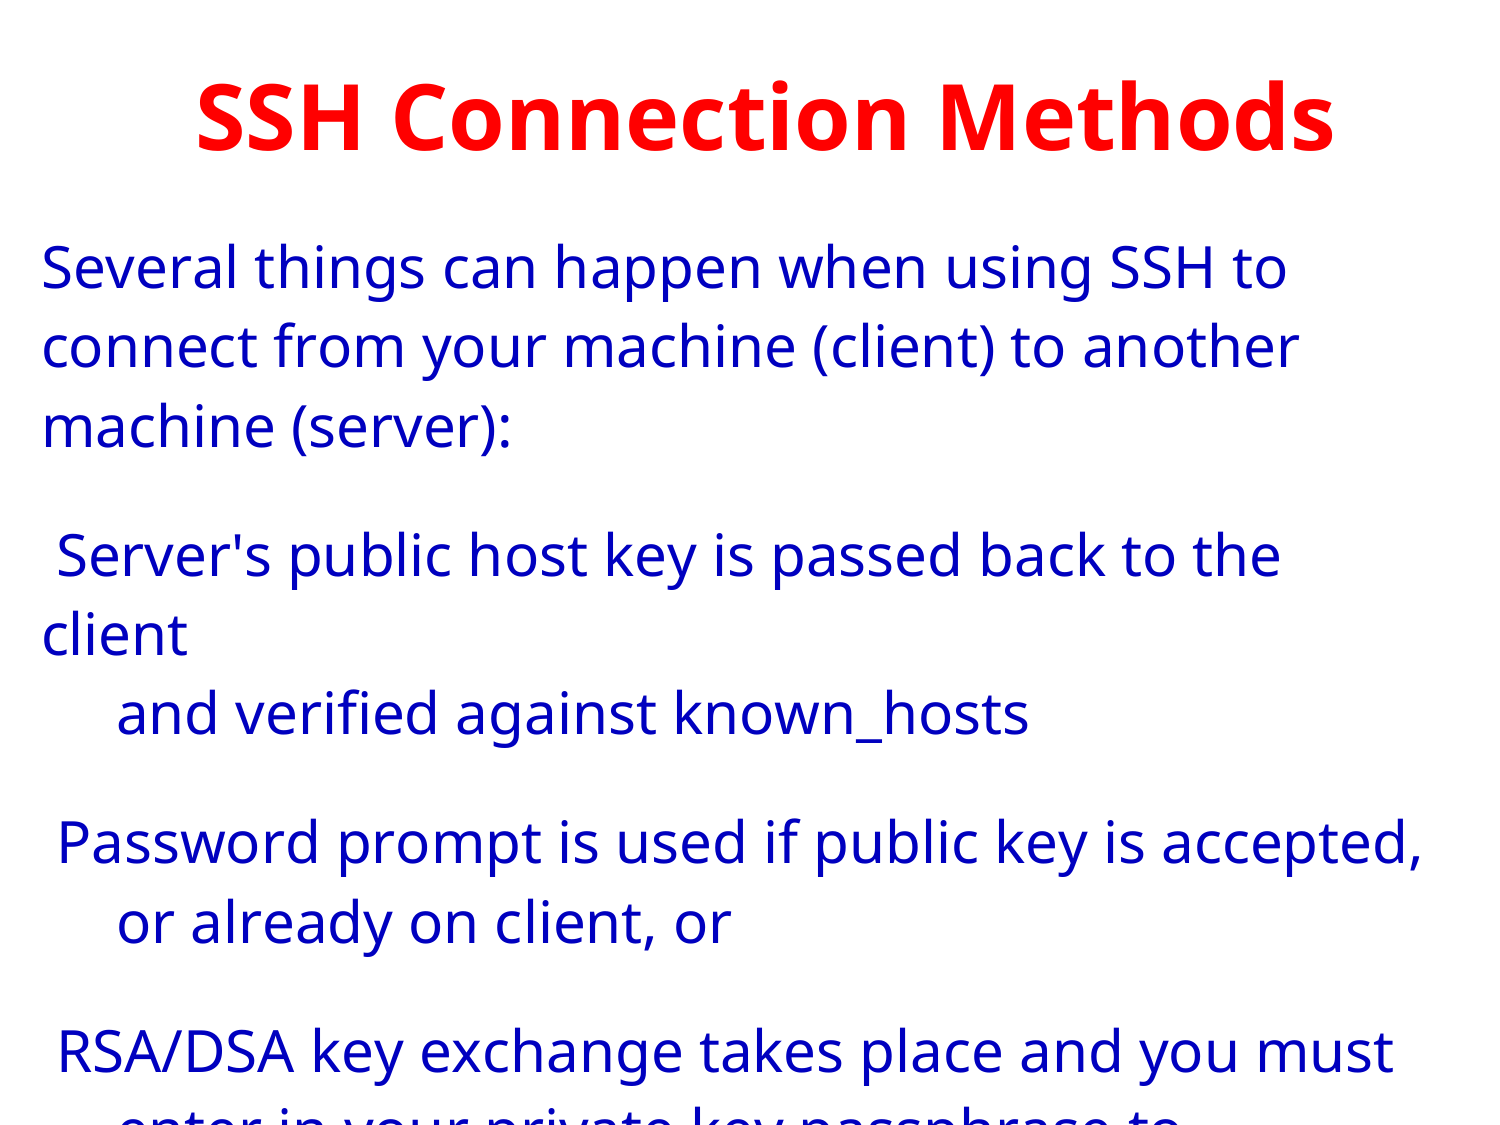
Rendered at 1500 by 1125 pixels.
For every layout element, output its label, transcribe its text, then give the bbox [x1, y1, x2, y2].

title SSH Connection Methods [160, 52, 1372, 199]
list Several things can happen when using SSH to connect from your machine (client) to another machine (server): Server's public host key is passed back to the client and verified against known_hosts Password prompt is used if public key is accepted, or already on client, or RSA/DSA key exchange takes place and you must enter in your private key passphrase to authenticate (assuming you have one). [40, 226, 1430, 1125]
